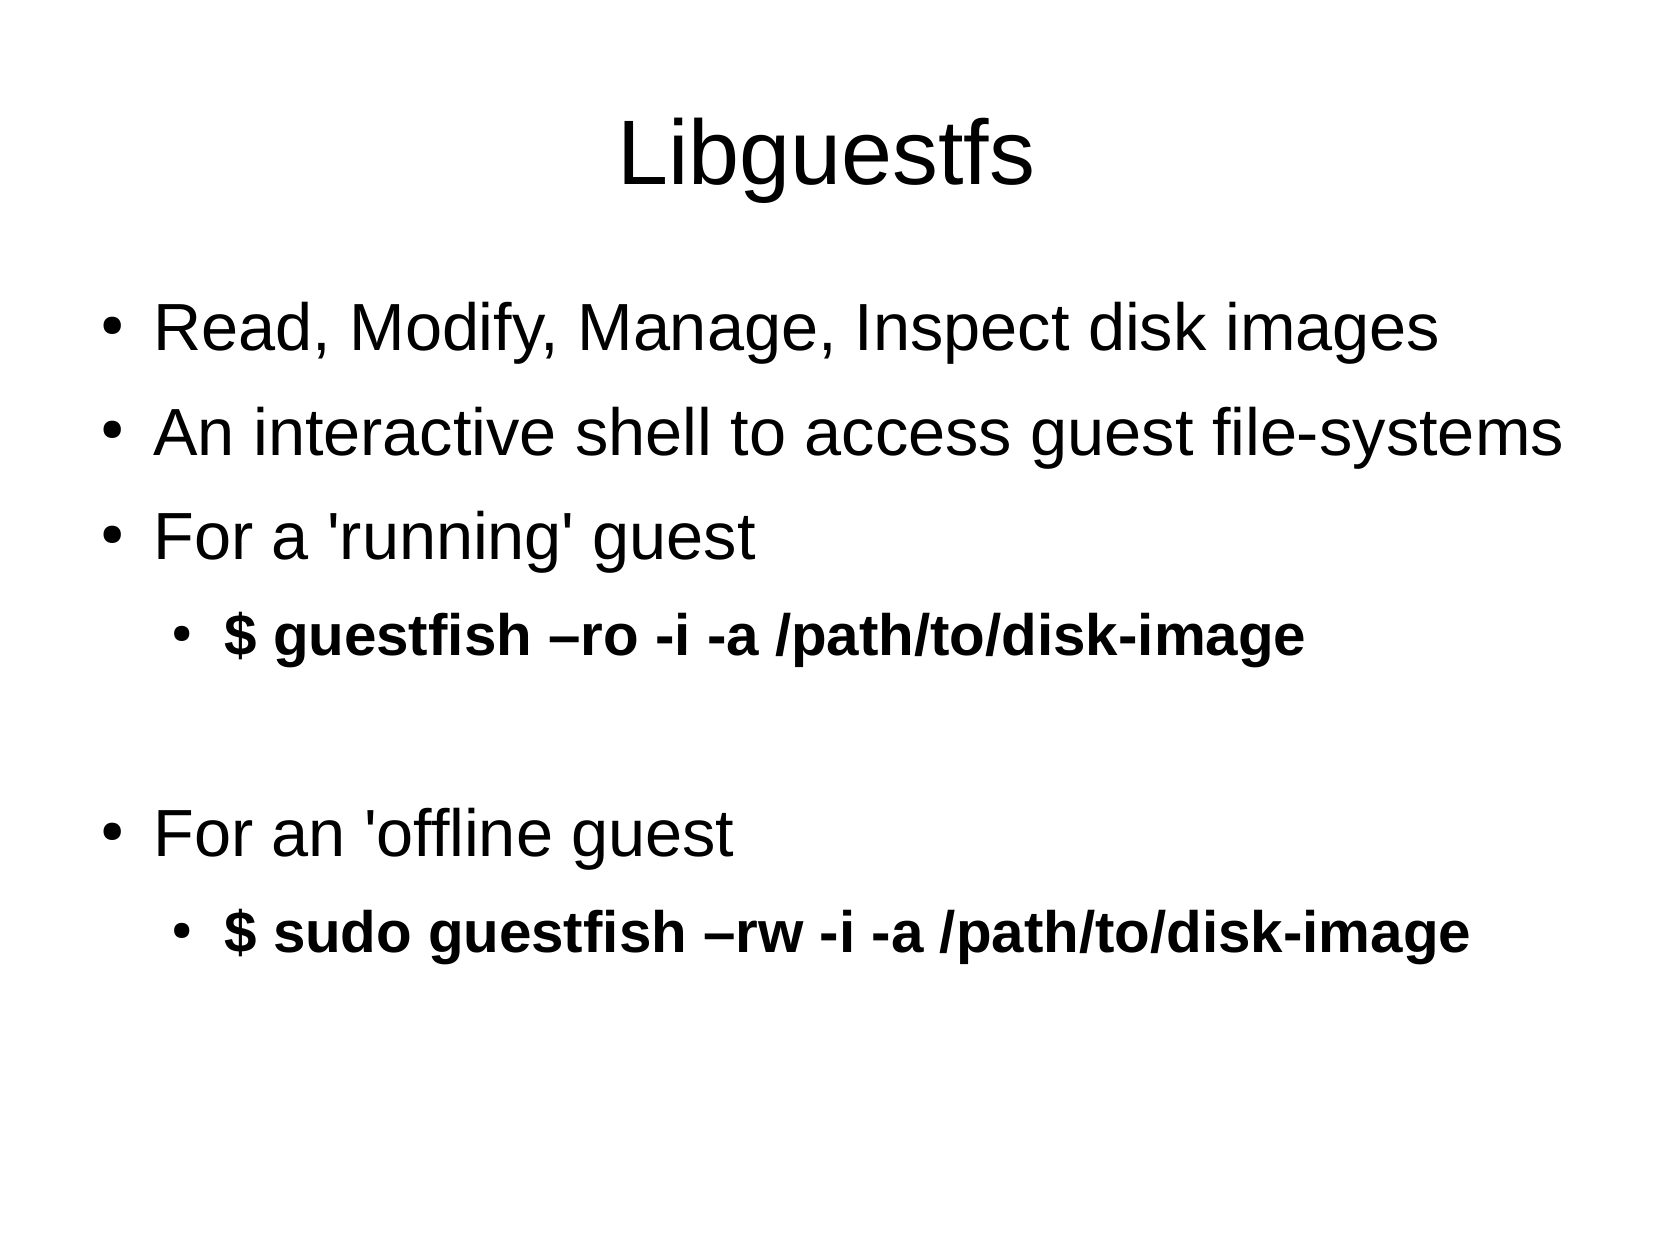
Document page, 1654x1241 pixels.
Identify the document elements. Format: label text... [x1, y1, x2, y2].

title Libguestfs [82, 49, 1571, 257]
list Read, Modify, Manage, Inspect disk images An interactive shell to access guest file-systems For a 'running' guest $ guestfish –ro -i -a /path/to/disk-image For an 'offline guest $ sudo guestfish –rw -i -a /path/to/disk-image [82, 290, 1571, 1109]
